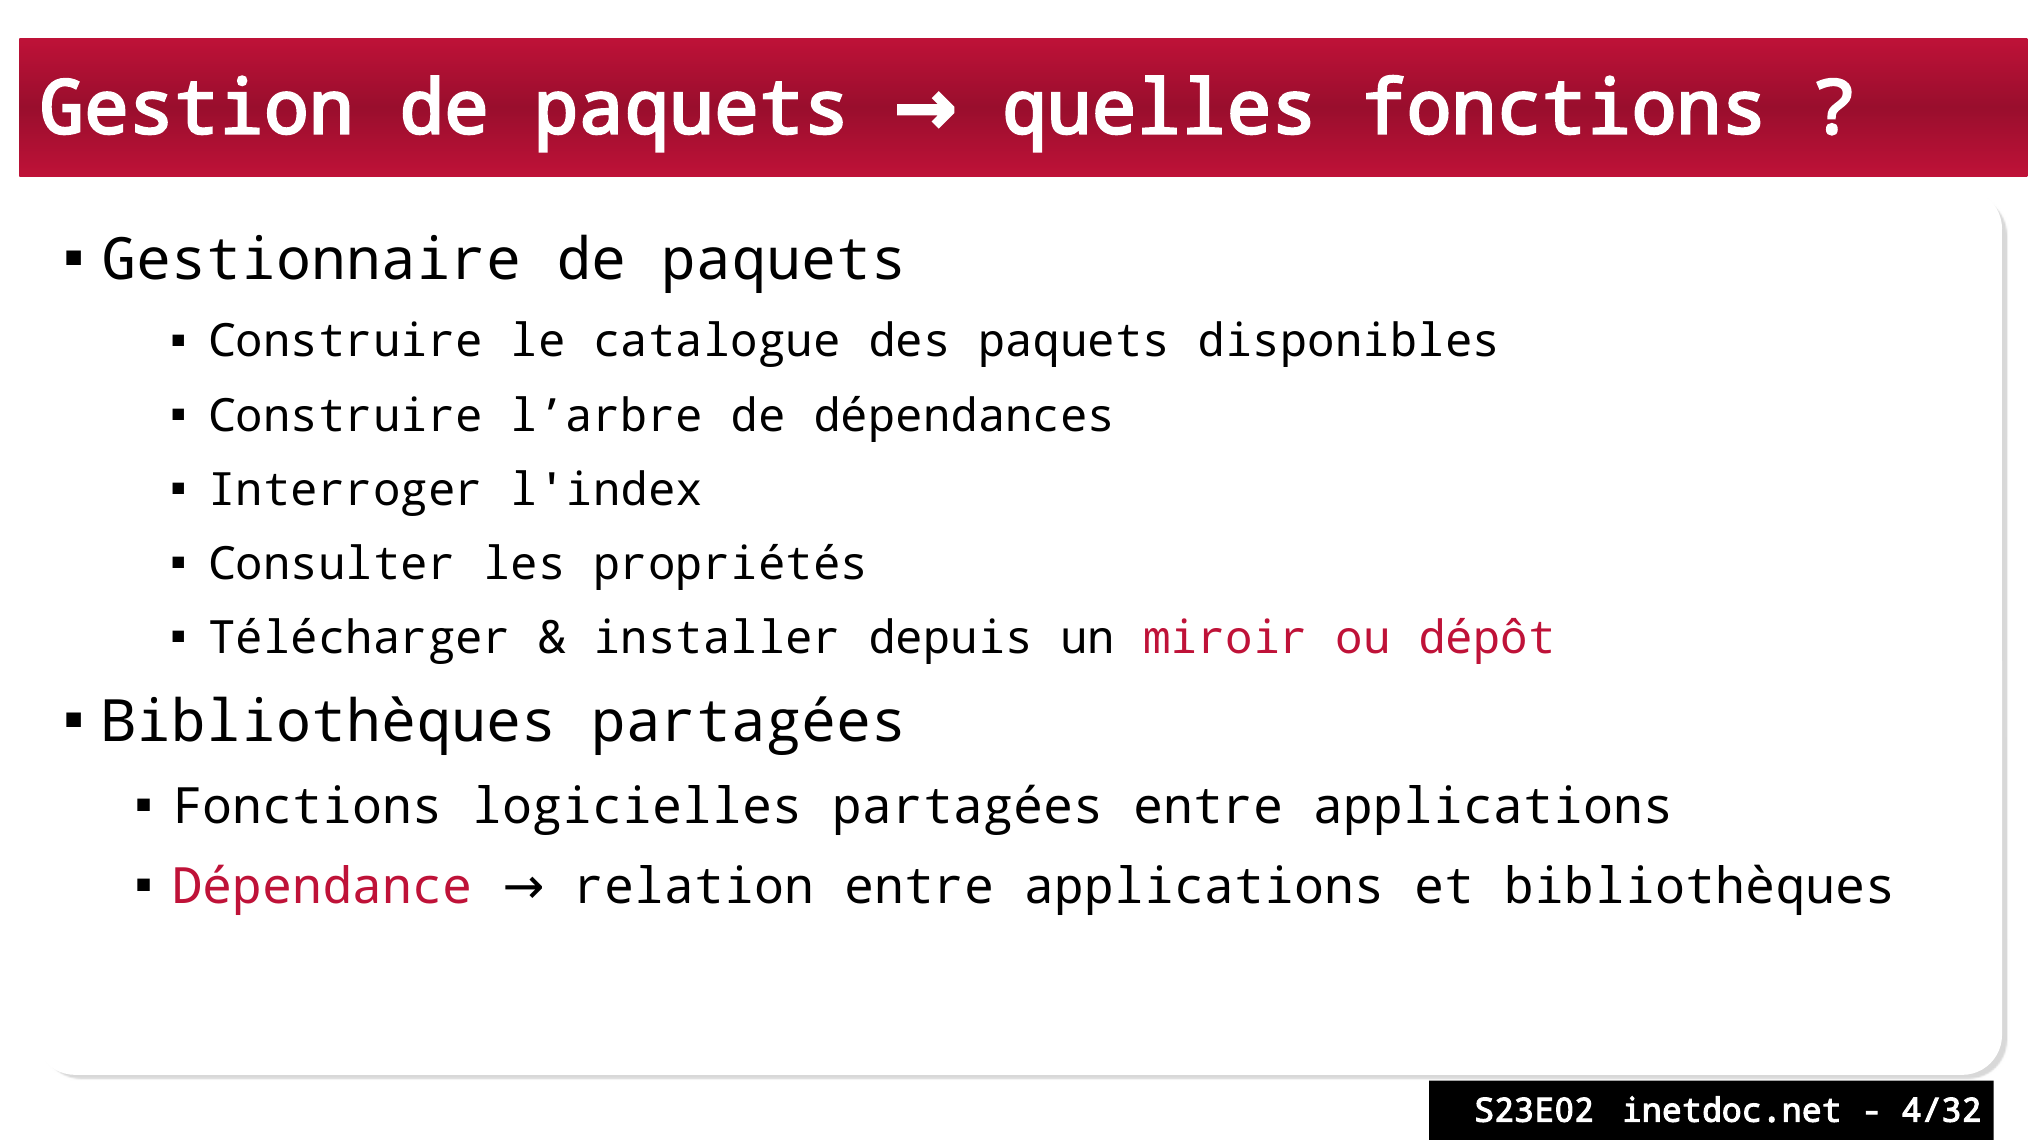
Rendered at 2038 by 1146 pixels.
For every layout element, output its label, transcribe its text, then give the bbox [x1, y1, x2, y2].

text_box Gestionnaire de paquets Construire le catalogue des paquets disponibles Construire l’arbre de dépendances Interroger l'index Consulter les propriétés Télécharger & installer depuis un miroir ou dépôt Bibliothèques partagées Fonctions logicielles partagées entre applications Dépendance → relation entre applications et bibliothèques [35, 188, 2003, 1075]
text_box S23E02 inetdoc.net - <numéro>/32 [1429, 1080, 1994, 1140]
text_box Gestion de paquets → quelles fonctions ? [19, 38, 2028, 177]
